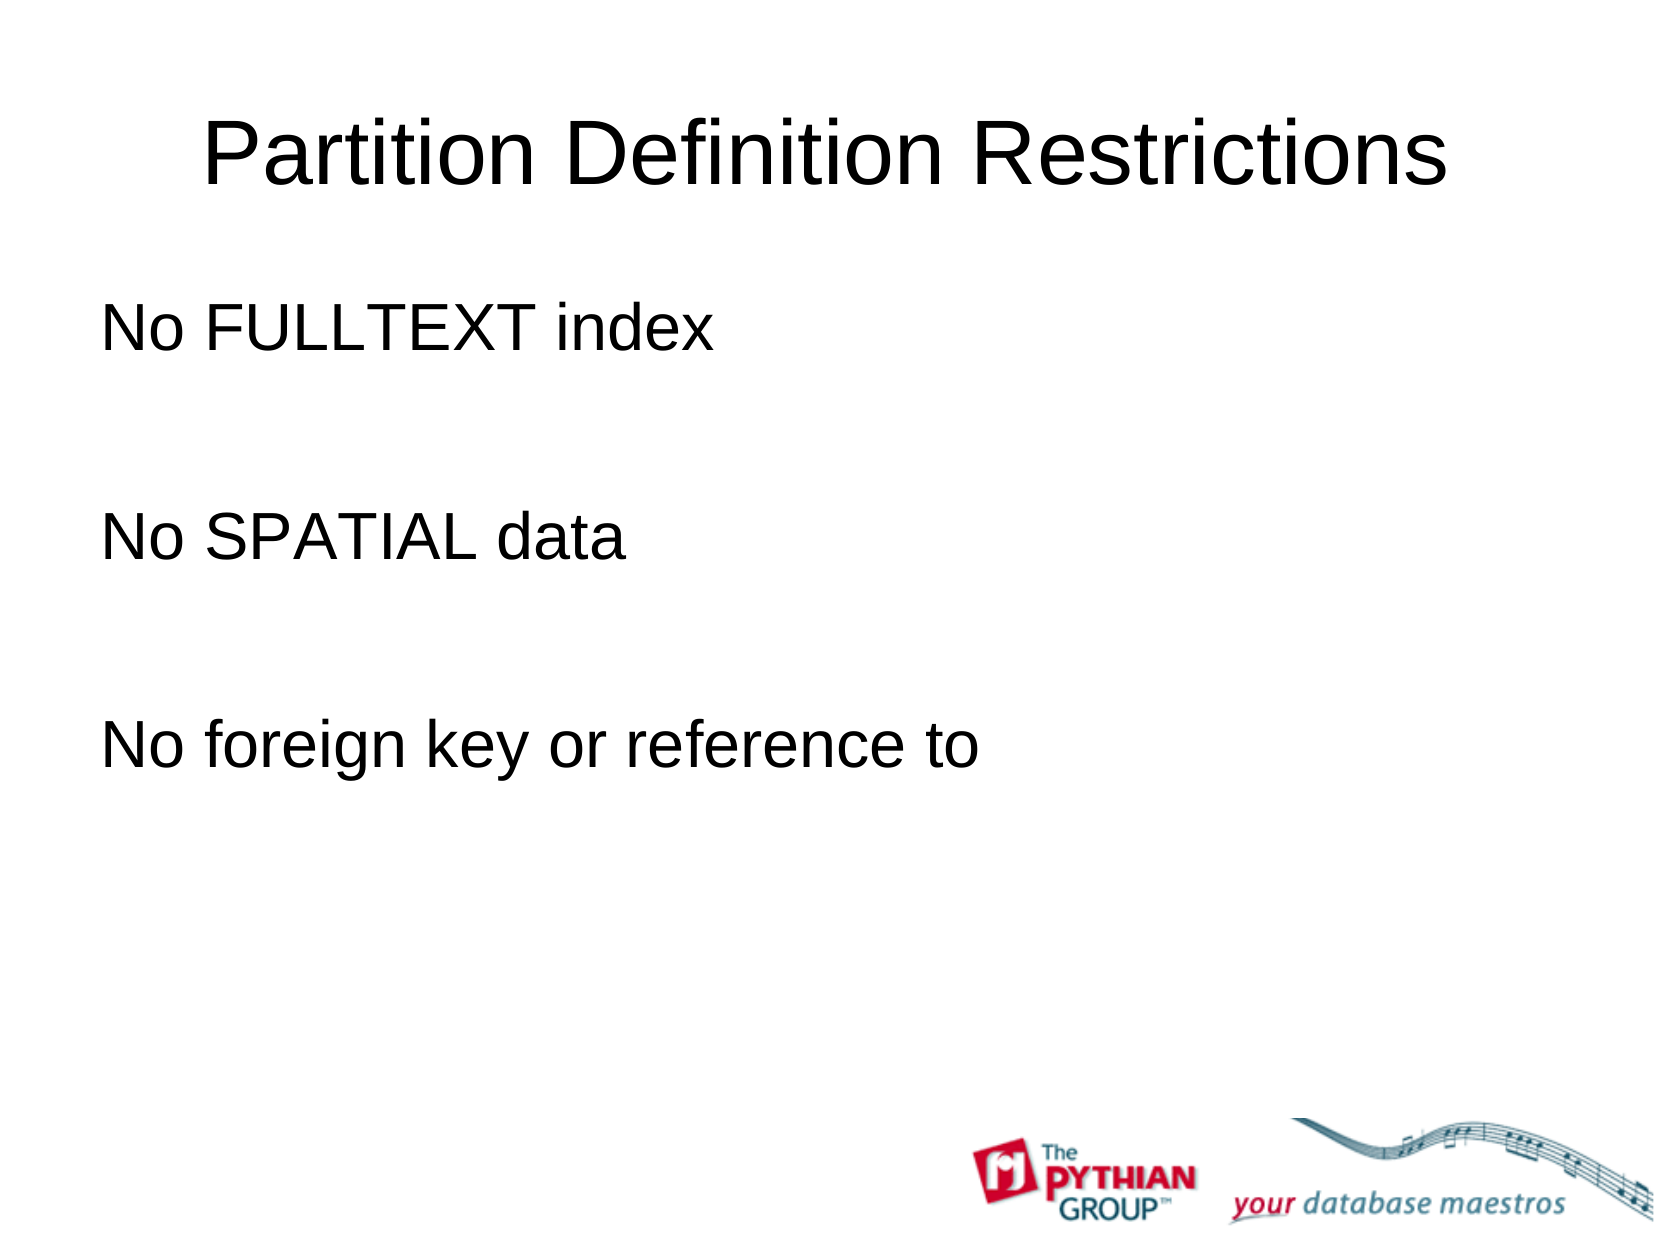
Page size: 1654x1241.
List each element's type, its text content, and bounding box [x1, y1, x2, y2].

list No FULLTEXT index No SPATIAL data No foreign key or reference to [82, 290, 1571, 1094]
title Partition Definition Restrictions [82, 49, 1571, 257]
picture [955, 1118, 1654, 1241]
